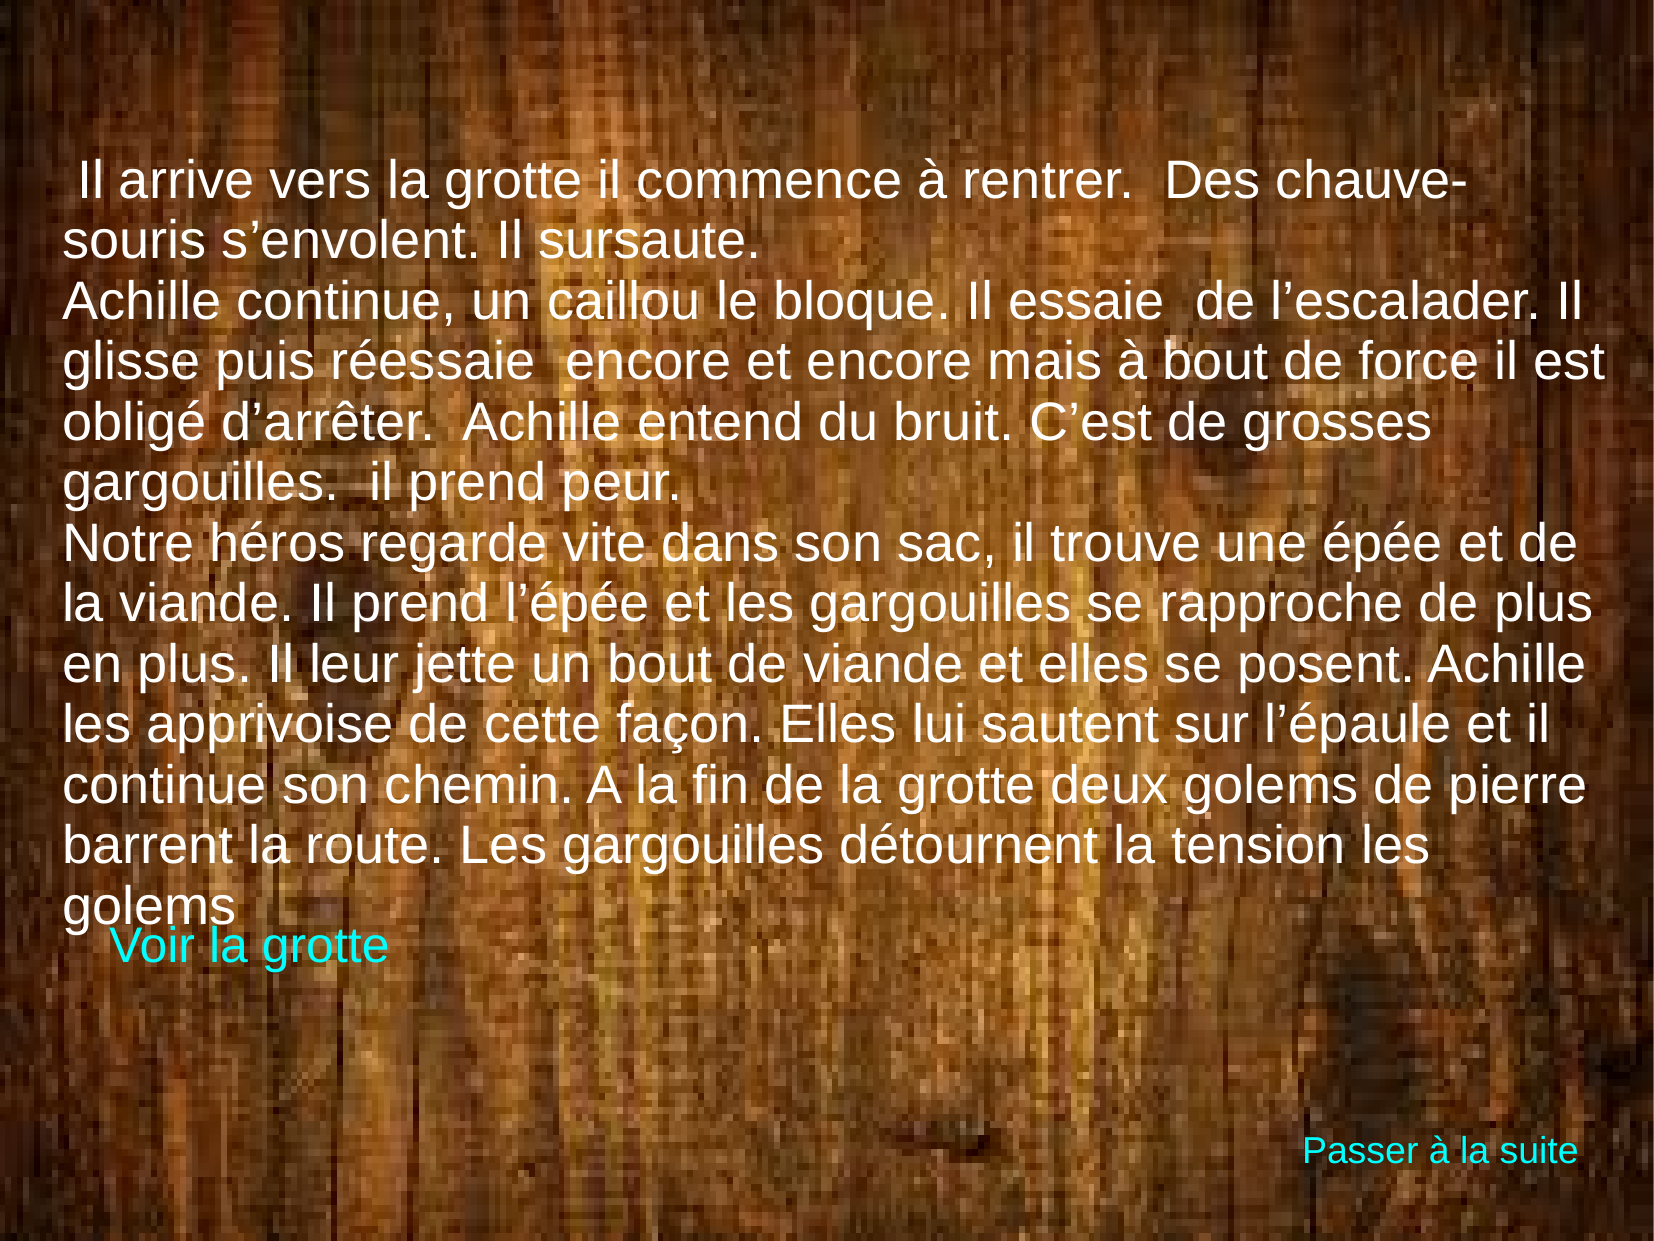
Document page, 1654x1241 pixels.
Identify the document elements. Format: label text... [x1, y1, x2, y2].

text_box Il arrive vers la grotte il commence à rentrer. Des chauve-souris s’envolent. Il sursaute. Achille continue, un caillou le bloque. Il essaie de l’escalader. Il glisse puis réessaie encore et encore mais à bout de force il est obligé d’arrêter. Achille entend du bruit. C’est de grosses gargouilles. il prend peur. Notre héros regarde vite dans son sac, il trouve une épée et de la viande. Il prend l’épée et les gargouilles se rapproche de plus en plus. Il leur jette un bout de viande et elles se posent. Achille les apprivoise de cette façon. Elles lui sautent sur l’épaule et il continue son chemin. A la fin de la grotte deux golems de pierre barrent la route. Les gargouilles détournent la tension les golems [47, 141, 1630, 1217]
text_box Passer à la suite [1287, 1122, 1607, 1197]
text_box Voir la grotte [94, 909, 473, 981]
picture [0, 0, 1654, 1241]
